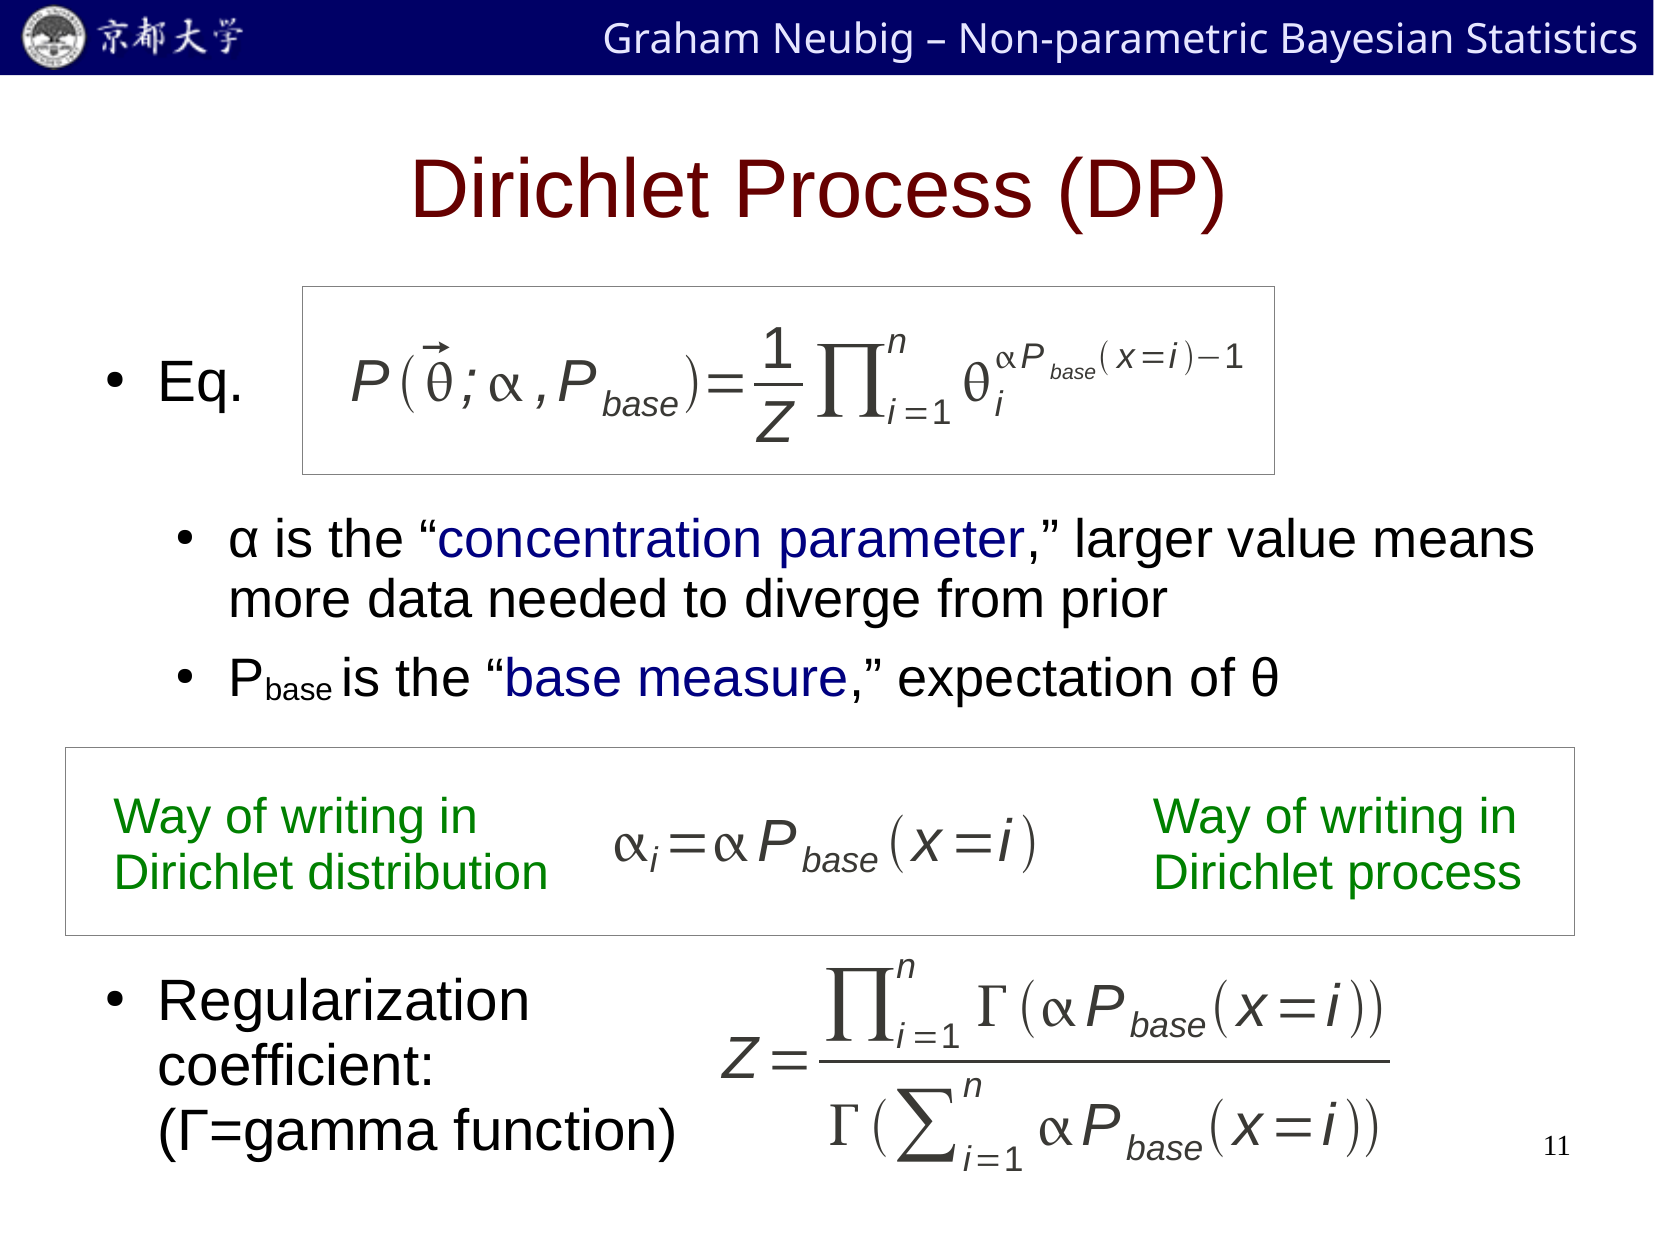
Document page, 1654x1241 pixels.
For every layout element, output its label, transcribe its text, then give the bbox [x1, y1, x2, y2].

list Eq. α is the “concentration parameter,” larger value means more data needed to diverge from prior Pbase is the “base measure,” expectation of θ Regularization coefficient: (Γ=gamma function) [86, 748, 1574, 935]
text_box Way of writing in Dirichlet distribution [98, 781, 601, 908]
list Eq. α is the “concentration parameter,” larger value means more data needed to diverge from prior Pbase is the “base measure,” expectation of θ Regularization coefficient: (Γ=gamma function) [86, 189, 1576, 1181]
chart [335, 312, 1258, 455]
title Dirichlet Process (DP) [75, 100, 1564, 277]
text_box Way of writing in Dirichlet process [1138, 781, 1551, 908]
chart [601, 805, 1054, 882]
chart [707, 944, 1406, 1180]
picture [0, 0, 247, 70]
